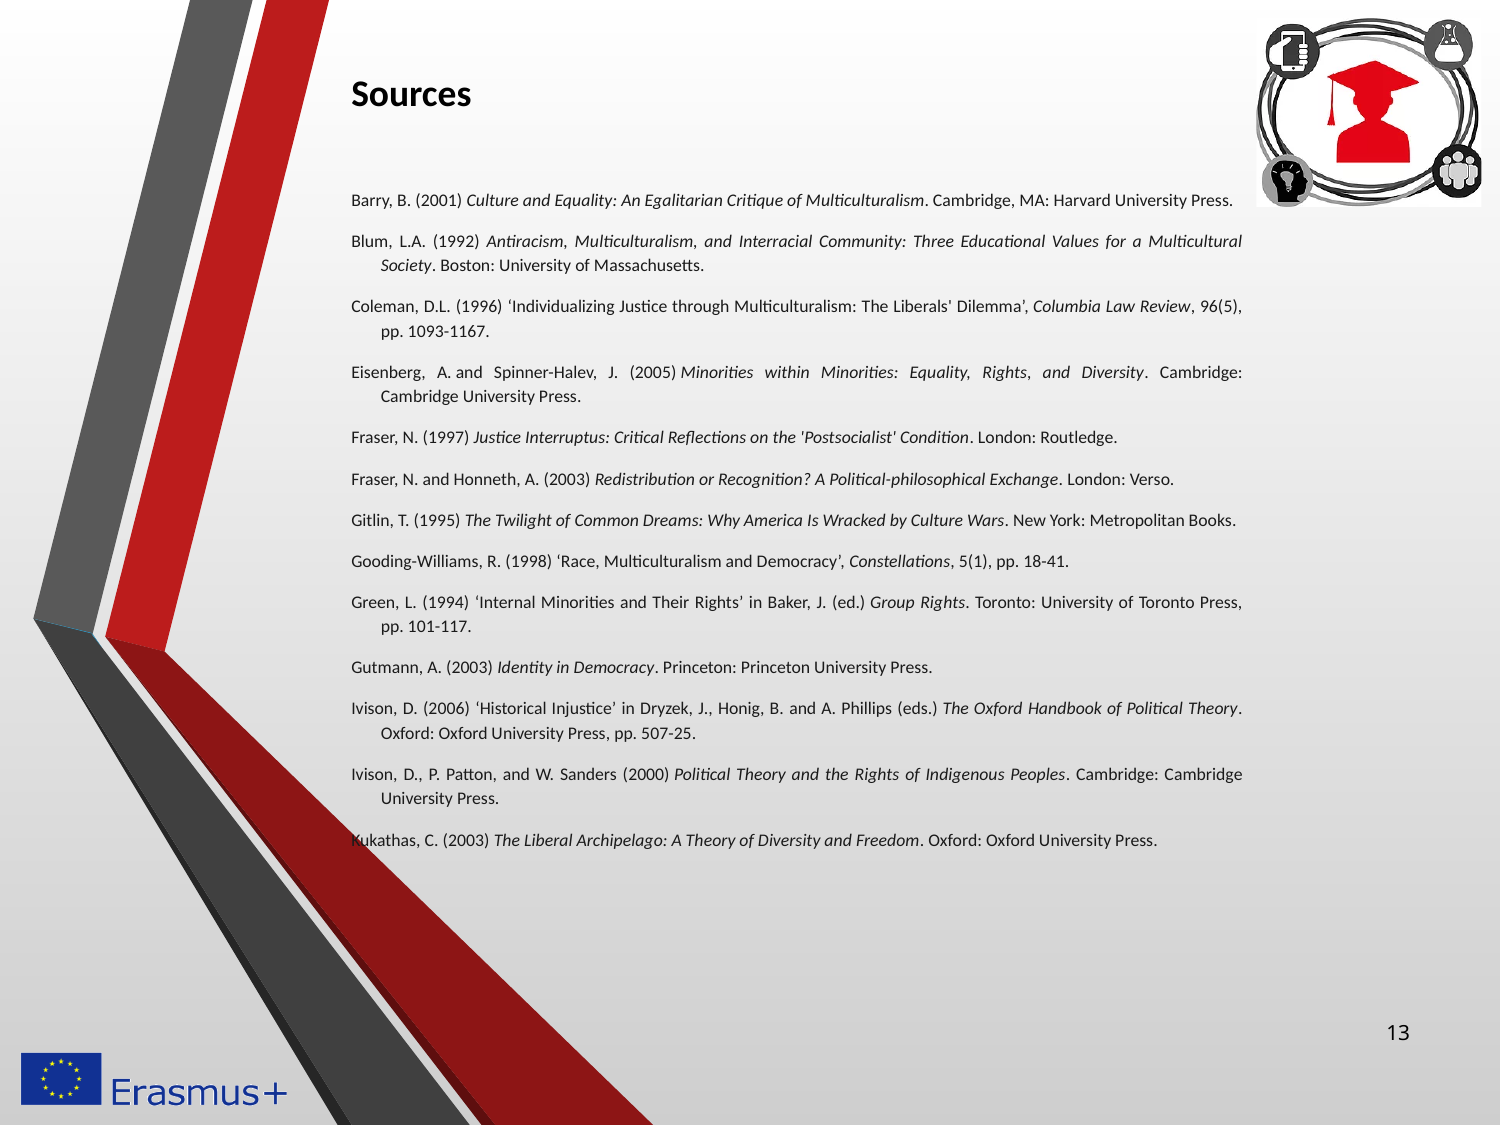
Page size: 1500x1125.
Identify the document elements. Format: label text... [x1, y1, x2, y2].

slide_number <numer> [1357, 1003, 1425, 1064]
picture [5, 1037, 302, 1120]
chart [1258, 19, 1483, 209]
text_box Barry, B. (2001) Culture and Equality: An Egalitarian Critique of Multiculturalism. Cambridge, MA: Harvard University Press. Blum, L.A. (1992) Antiracism, Multiculturalism, and Interracial Community: Three Educational Values for a Multicultural Society. Boston: University of Massachusetts. Coleman, D.L. (1996) ‘Individualizing Justice through Multiculturalism: The Liberals' Dilemma’, Columbia Law Review, 96(5), pp. 1093-1167. Eisenberg, A. and Spinner-Halev, J. (2005) Minorities within Minorities: Equality, Rights, and Diversity. Cambridge: Cambridge University Press. Fraser, N. (1997) Justice Interruptus: Critical Reflections on the 'Postsocialist' Condition. London: Routledge. Fraser, N. and Honneth, A. (2003) Redistribution or Recognition? A Political-philosophical Exchange. London: Verso. Gitlin, T. (1995) The Twilight of Common Dreams: Why America Is Wracked by Culture Wars. New York: Metropolitan Books. Gooding-Williams, R. (1998) ‘Race, Multiculturalism and Democracy’, Constellations, 5(1), pp. 18-41. Green, L. (1994) ‘Internal Minorities and Their Rights’ in Baker, J. (ed.) Group Rights. Toronto: University of Toronto Press, pp. 101-117. Gutmann, A. (2003) Identity in Democracy. Princeton: Princeton University Press. Ivison, D. (2006) ‘Historical Injustice’ in Dryzek, J., Honig, B. and A. Phillips (eds.) The Oxford Handbook of Political Theory. Oxford: Oxford University Press, pp. 507-25. Ivison, D., P. Patton, and W. Sanders (2000) Political Theory and the Rights of Indigenous Peoples. Cambridge: Cambridge University Press. Kukathas, C. (2003) The Liberal Archipelago: A Theory of Diversity and Freedom. Oxford: Oxford University Press. [336, 177, 1258, 857]
picture [1256, 18, 1482, 207]
text_box Sources [336, 61, 975, 122]
